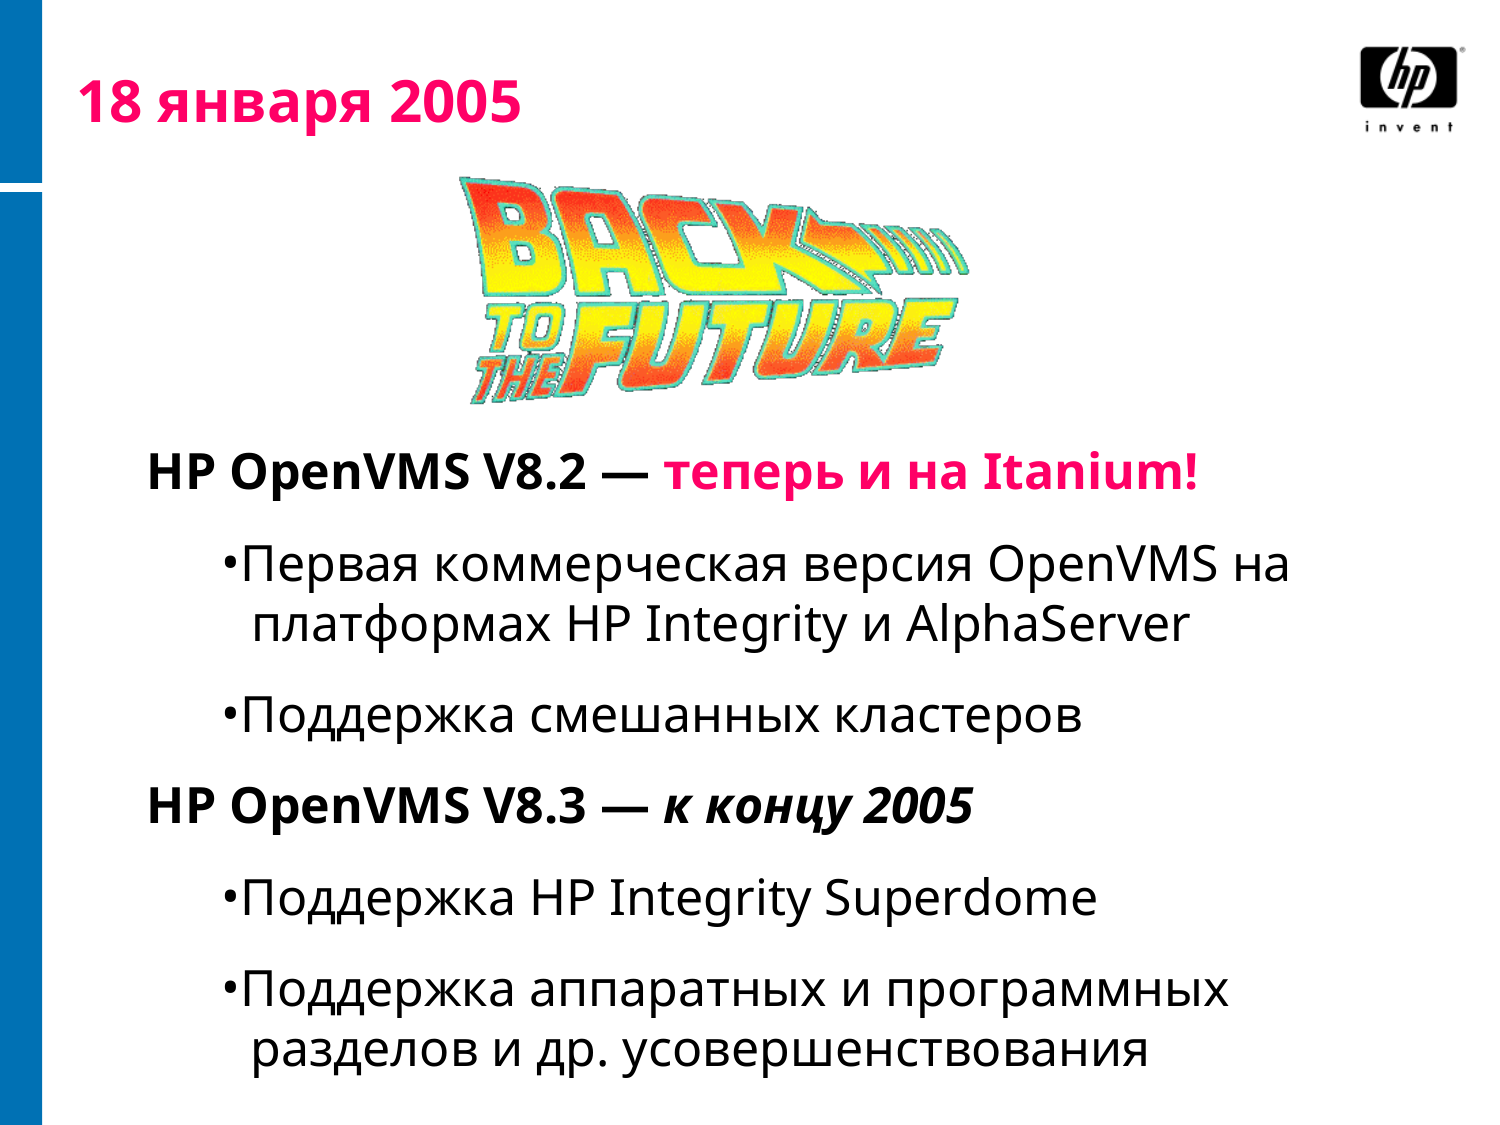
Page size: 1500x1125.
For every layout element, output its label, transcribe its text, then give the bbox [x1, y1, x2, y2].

picture [454, 173, 976, 411]
picture [1350, 37, 1472, 141]
text_box 18 января 2005 [76, 31, 1280, 167]
text_box HP OpenVMS V8.2 — теперь и на Itanium! Первая коммерческая версия OpenVMS на платформах HP Integrity и AlphaServer Поддержка смешанных кластеров HP OpenVMS V8.3 — к концу 2005 Поддержка HP Integrity Superdome Поддержка аппаратных и программных разделов и др. усовершенствования [132, 432, 1401, 1084]
